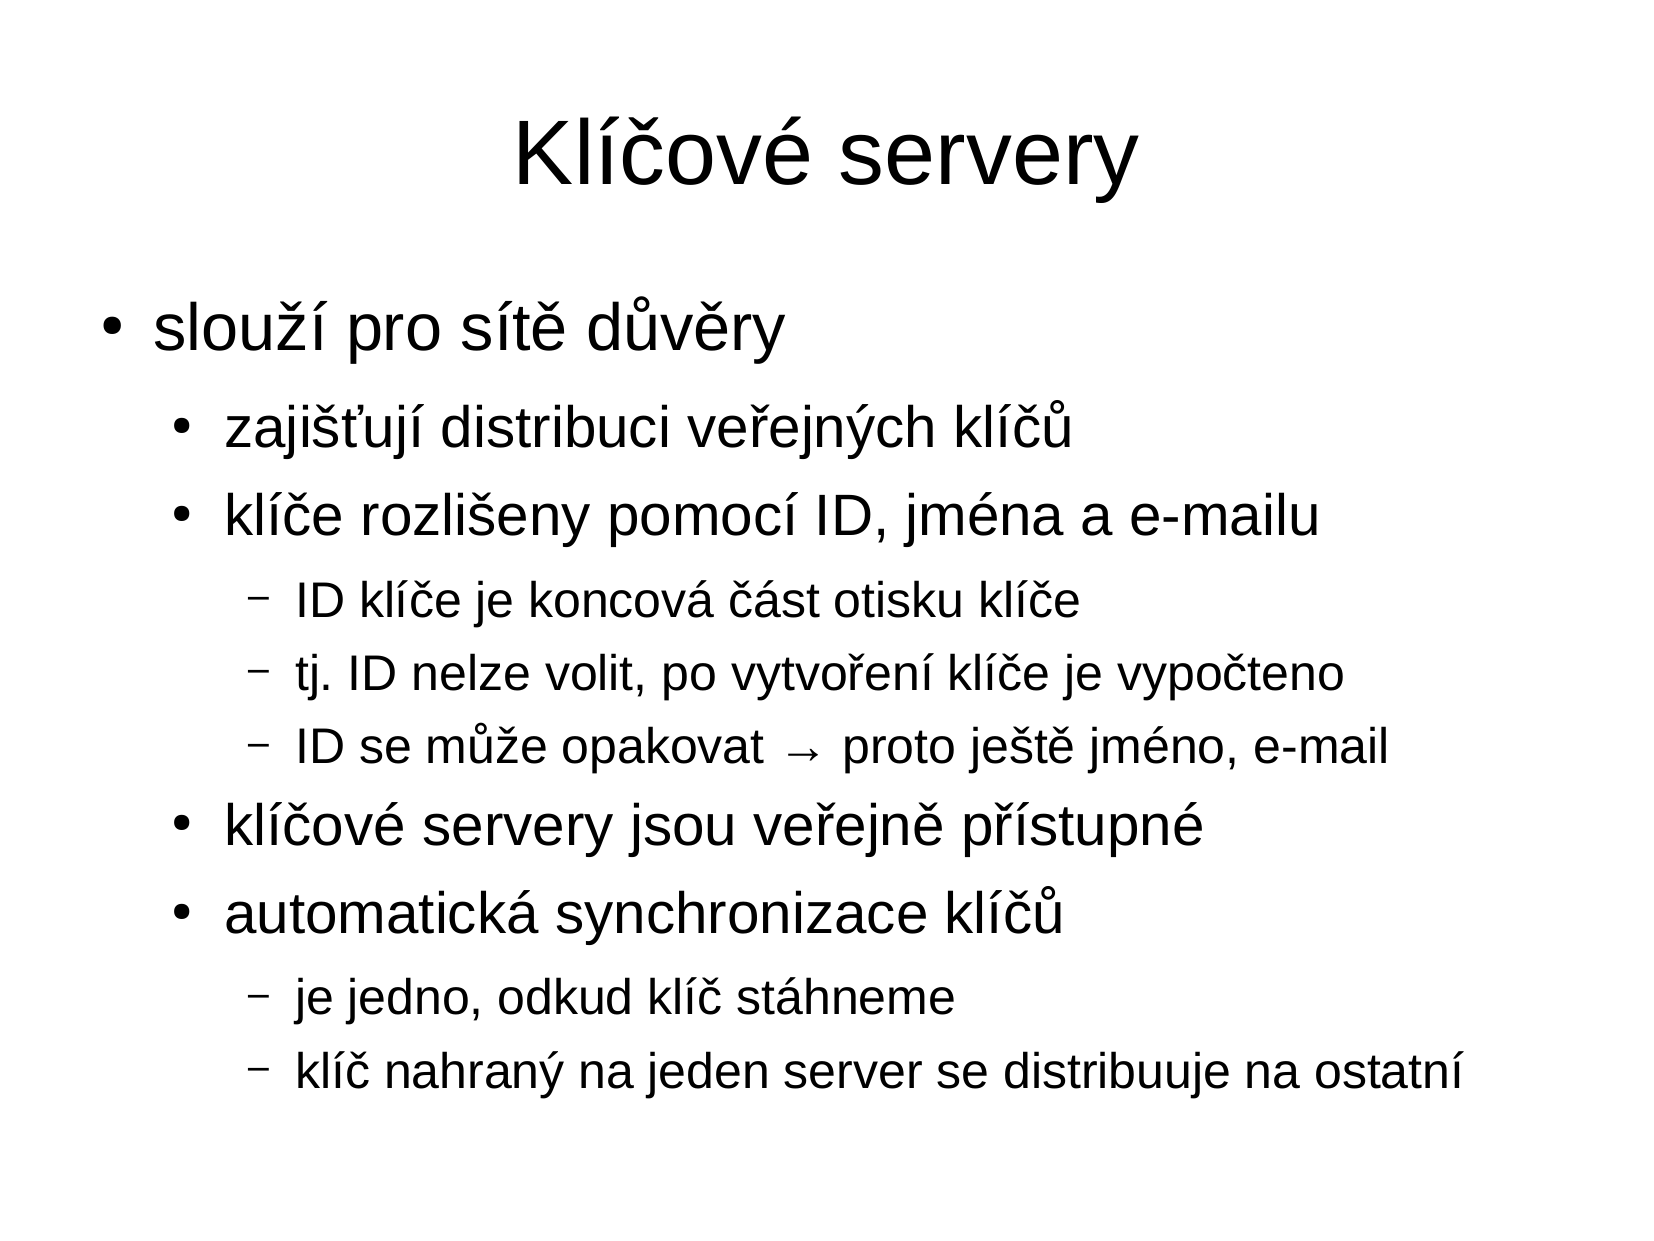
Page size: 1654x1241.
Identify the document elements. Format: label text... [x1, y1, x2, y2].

list slouží pro sítě důvěry zajišťují distribuci veřejných klíčů klíče rozlišeny pomocí ID, jména a e-mailu ID klíče je koncová část otisku klíče tj. ID nelze volit, po vytvoření klíče je vypočteno ID se může opakovat → proto ještě jméno, e-mail klíčové servery jsou veřejně přístupné automatická synchronizace klíčů je jedno, odkud klíč stáhneme klíč nahraný na jeden server se distribuuje na ostatní [82, 290, 1571, 1099]
title Klíčové servery [82, 49, 1571, 257]
